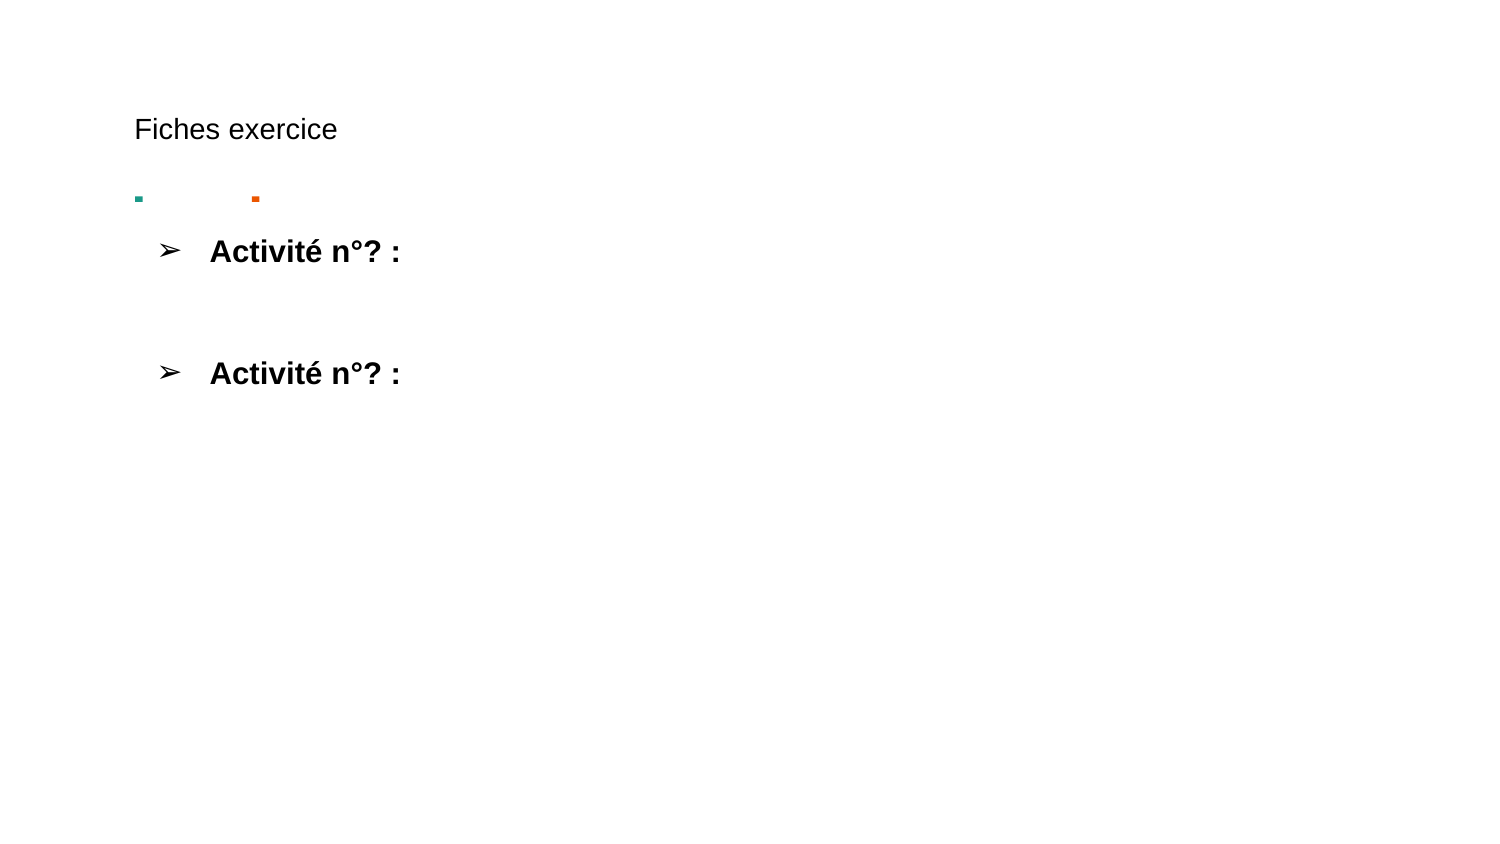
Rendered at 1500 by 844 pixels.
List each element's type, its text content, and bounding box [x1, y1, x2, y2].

list Activité n°? : Activité n°? : [119, 215, 1381, 822]
title Fiches exercice [119, 95, 1381, 183]
